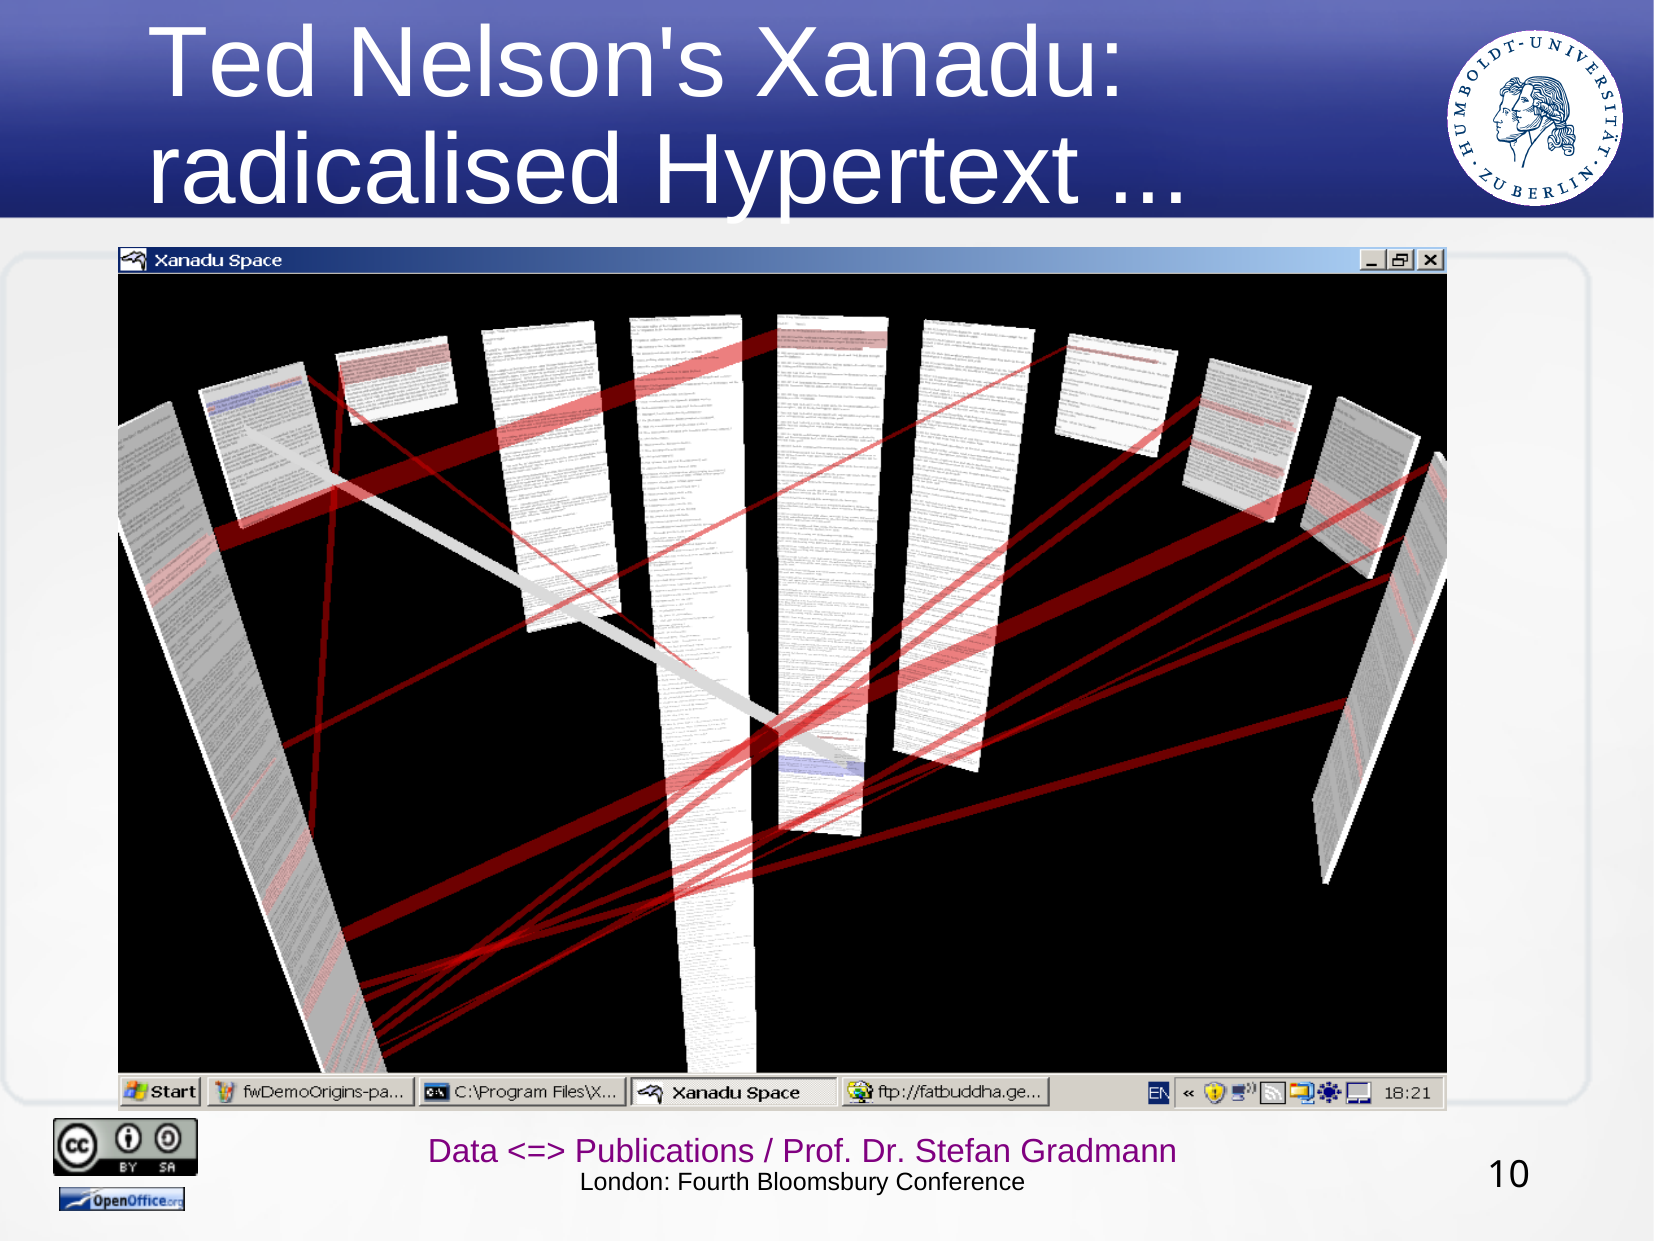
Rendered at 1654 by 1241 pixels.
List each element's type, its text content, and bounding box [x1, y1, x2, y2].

picture [0, 0, 1654, 1241]
title Ted Nelson's Xanadu: radicalised Hypertext ... [147, 0, 1624, 236]
